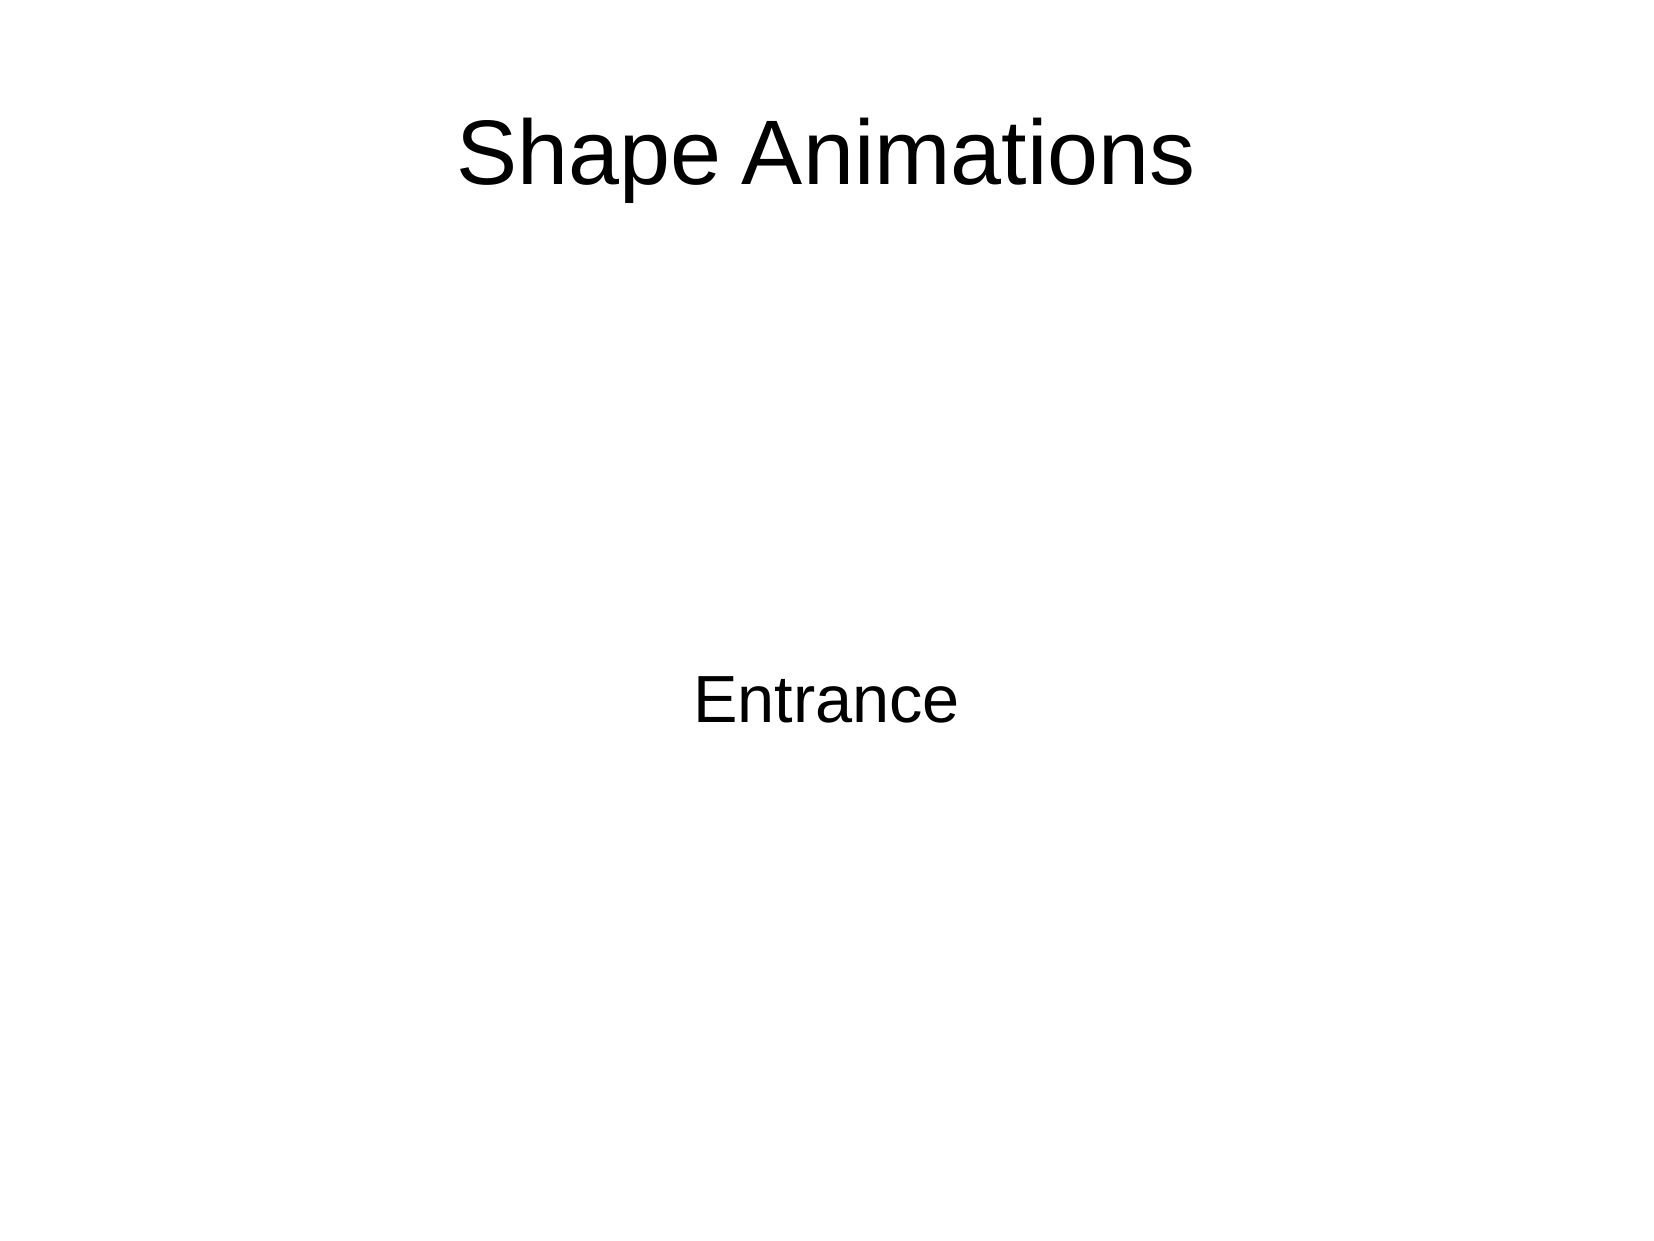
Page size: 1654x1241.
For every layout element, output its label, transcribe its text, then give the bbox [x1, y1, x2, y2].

subtitle Entrance [82, 290, 1571, 1109]
title Shape Animations [82, 49, 1571, 257]
